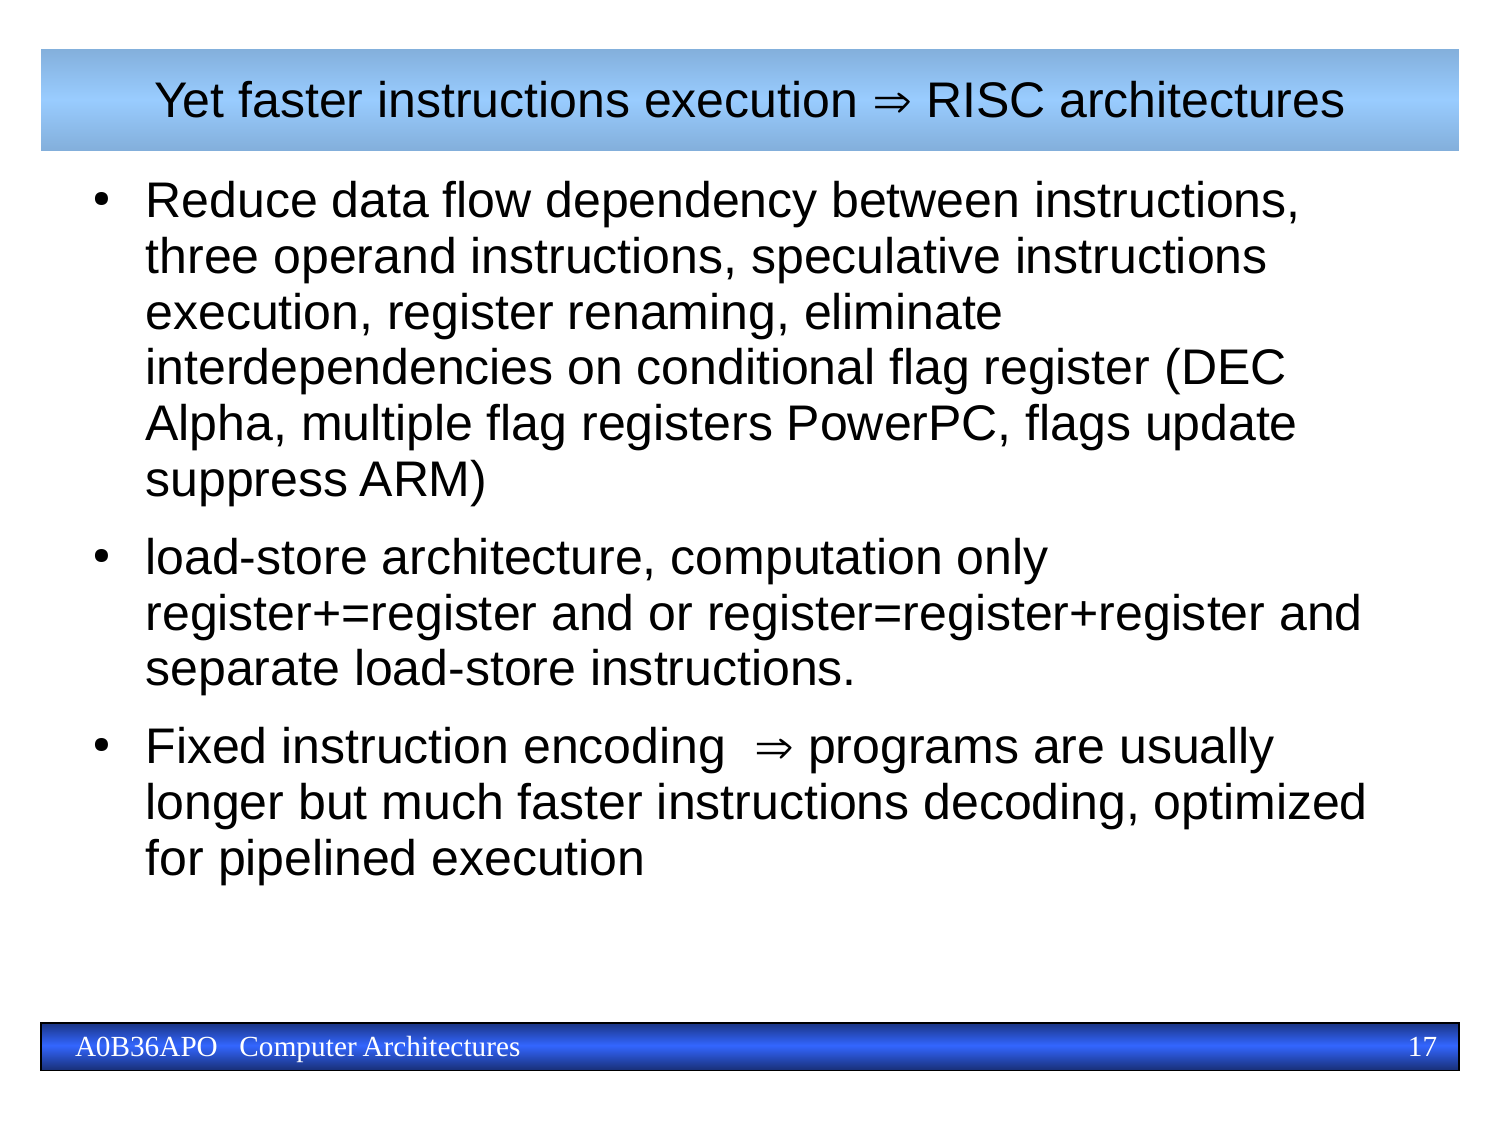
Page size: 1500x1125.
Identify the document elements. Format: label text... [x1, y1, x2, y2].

list Reduce data flow dependency between instructions, three operand instructions, speculative instructions execution, register renaming, eliminate interdependencies on conditional flag register (DEC Alpha, multiple flag registers PowerPC, flags update suppress ARM) load-store architecture, computation only register+=register and or register=register+register and separate load-store instructions. Fixed instruction encoding ⇒ programs are usually longer but much faster instructions decoding, optimized for pipelined execution [75, 172, 1426, 916]
title Yet faster instructions execution ⇒ RISC architectures [41, 49, 1459, 151]
